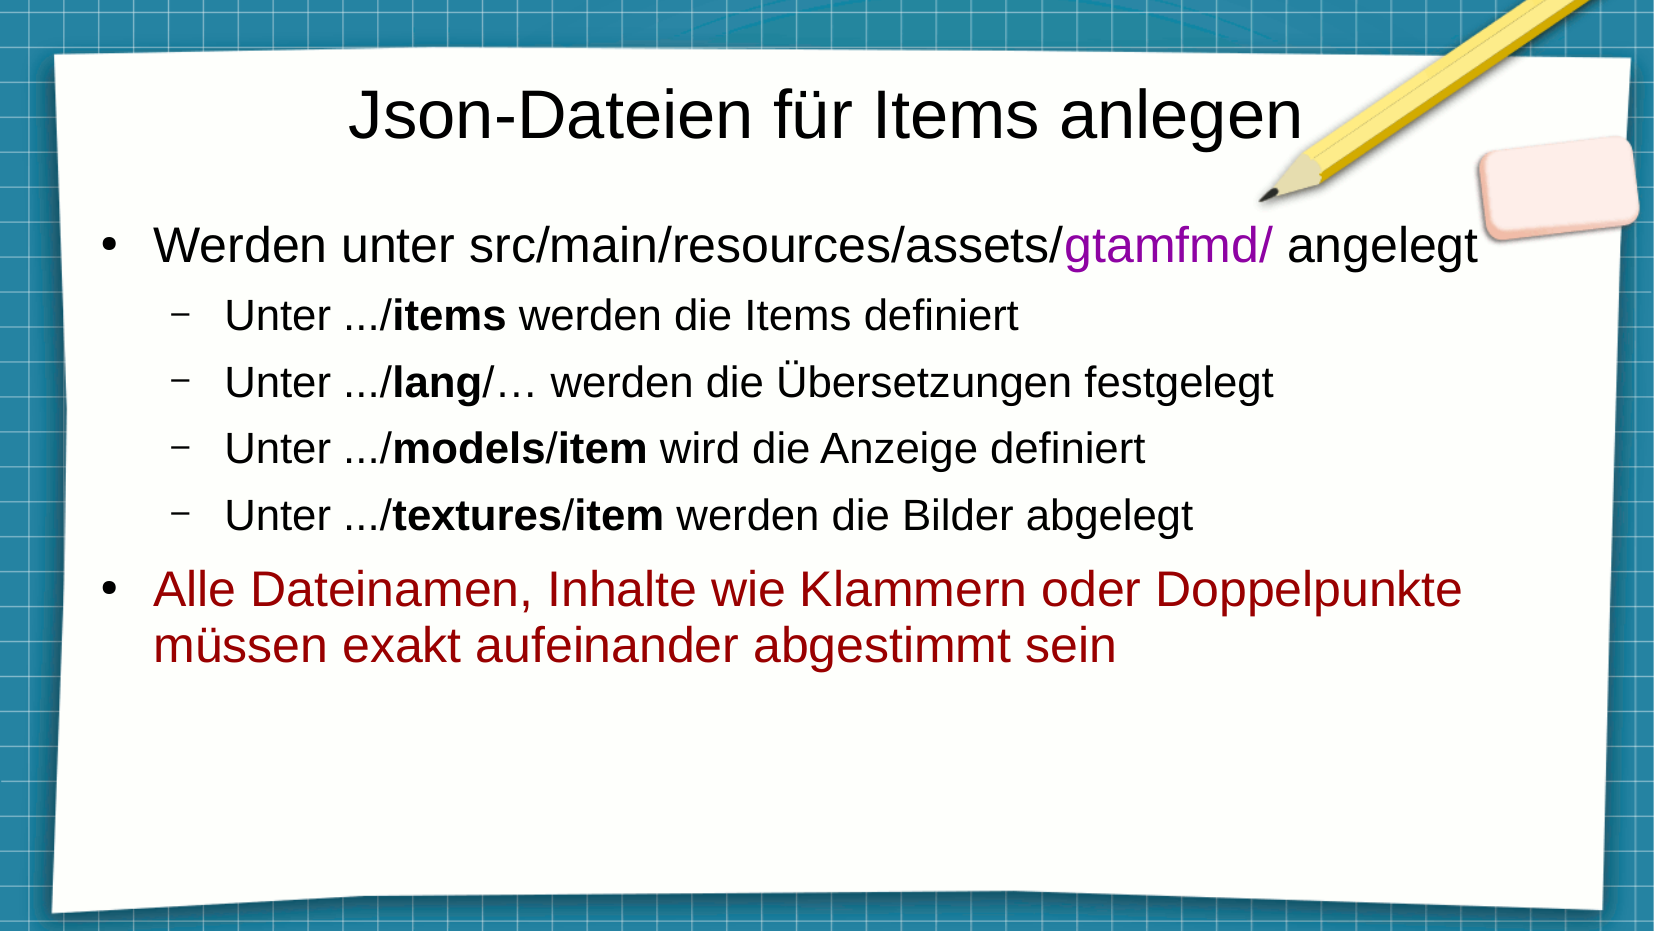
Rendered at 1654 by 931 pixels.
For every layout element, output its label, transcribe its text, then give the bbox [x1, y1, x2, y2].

title Json-Dateien für Items anlegen [82, 37, 1571, 193]
list Werden unter src/main/resources/assets/gtamfmd/ angelegt Unter .../items werden die Items definiert Unter .../lang/… werden die Übersetzungen festgelegt Unter .../models/item wird die Anzeige definiert Unter .../textures/item werden die Bilder abgelegt Alle Dateinamen, Inhalte wie Klammern oder Doppelpunkte müssen exakt aufeinander abgestimmt sein [82, 217, 1571, 758]
picture [0, 0, 1654, 931]
